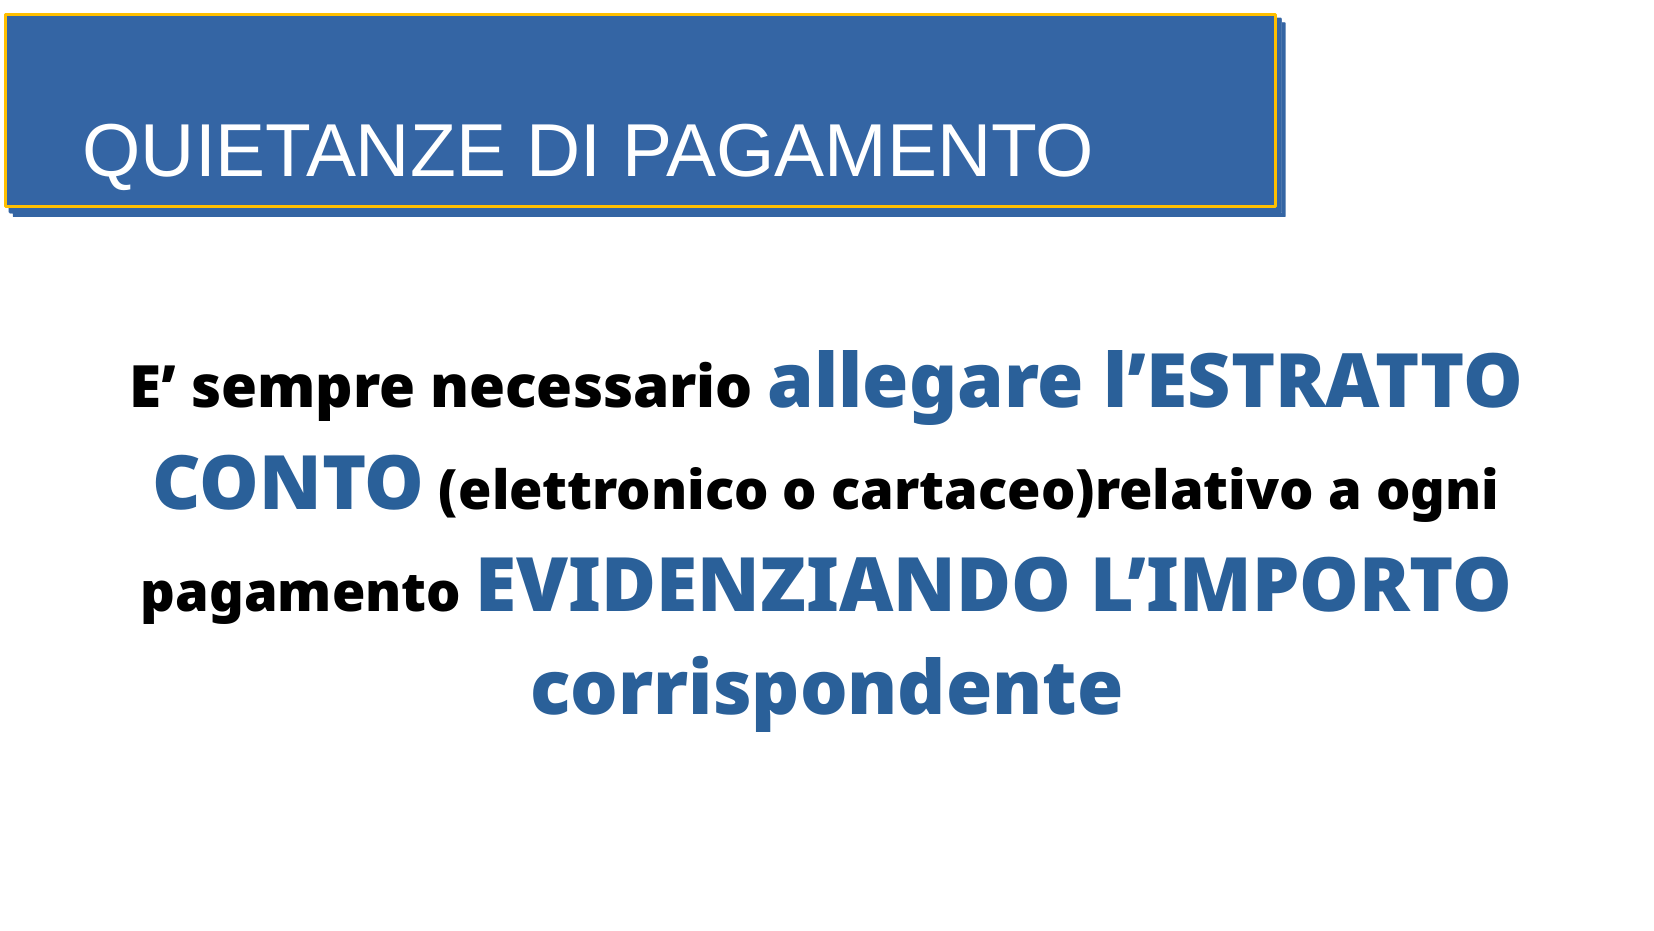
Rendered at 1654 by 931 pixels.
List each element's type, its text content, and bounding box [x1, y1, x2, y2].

subtitle E’ sempre necessario allegare l’ESTRATTO CONTO (elettronico o cartaceo)relativo a ogni pagamento EVIDENZIANDO L’IMPORTO corrispondente [88, 161, 1565, 902]
title QUIETANZE DI PAGAMENTO [82, 35, 1235, 266]
